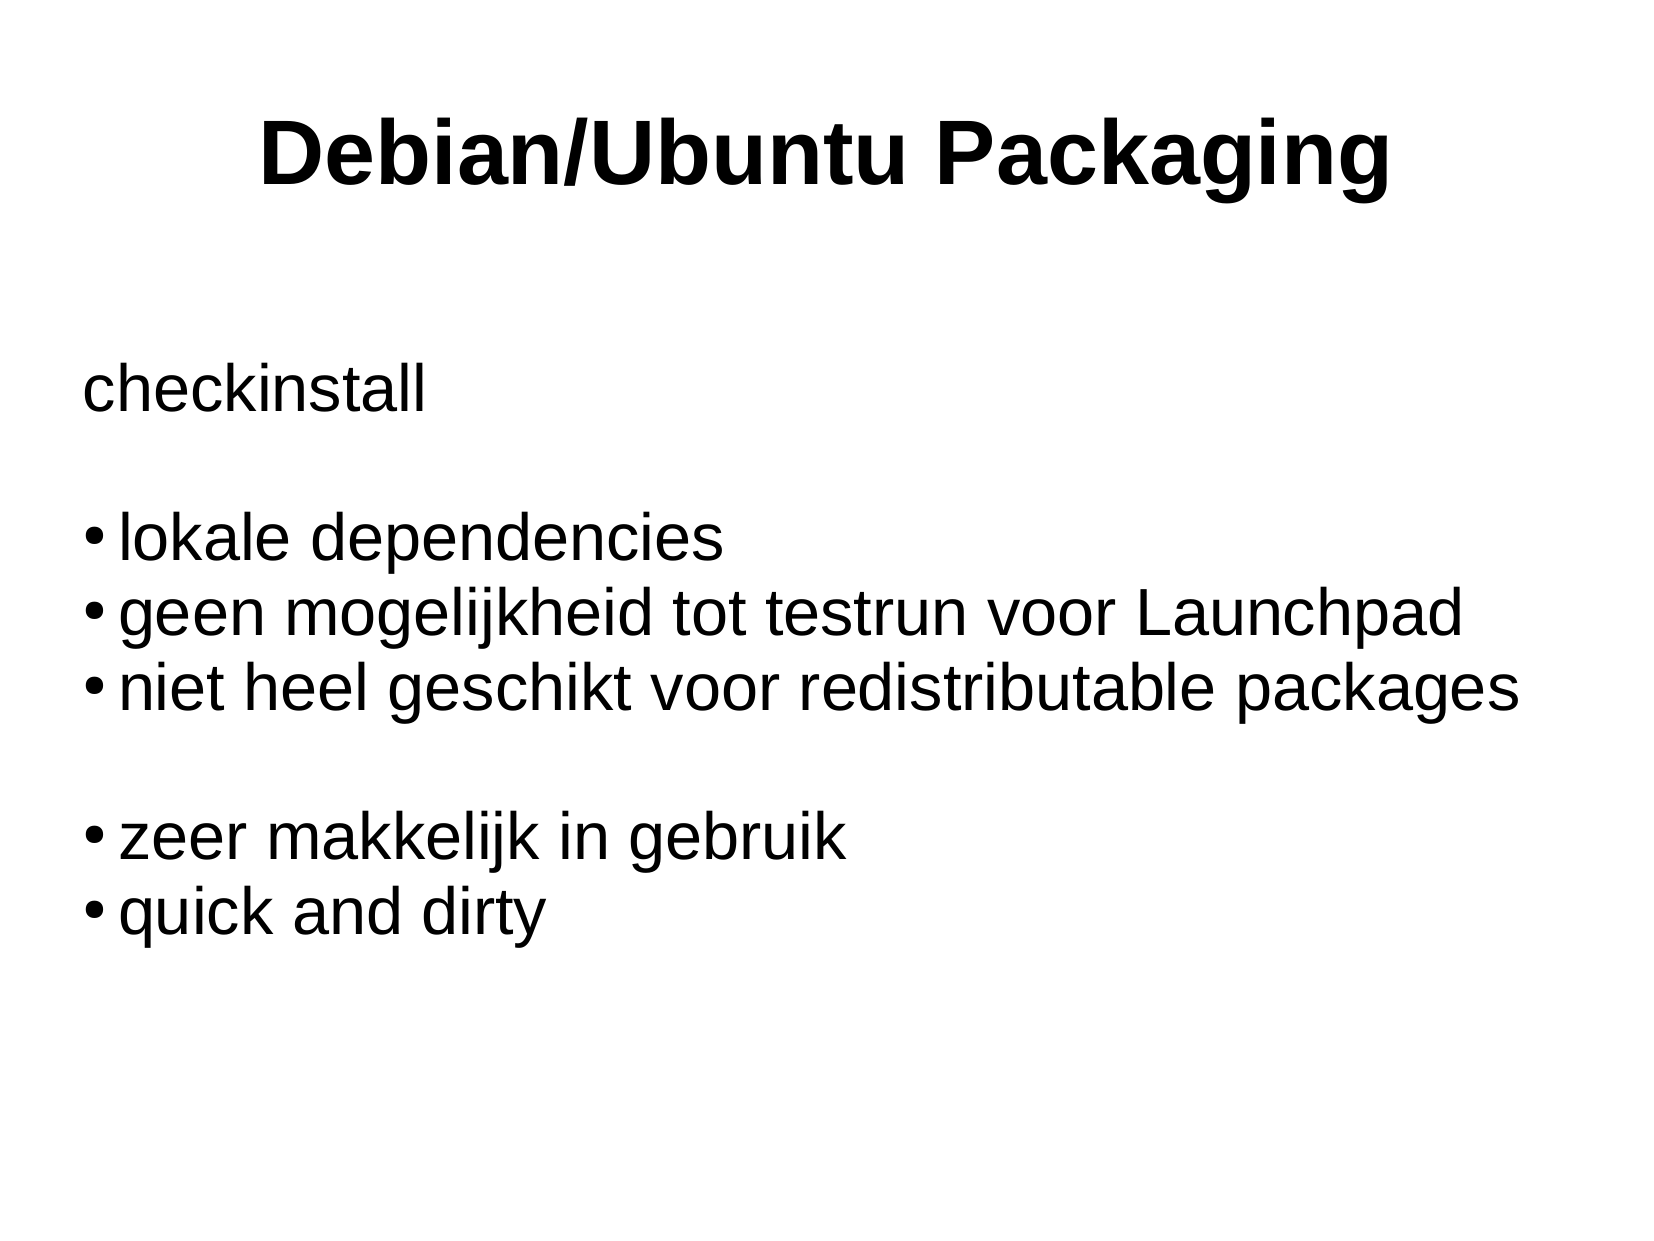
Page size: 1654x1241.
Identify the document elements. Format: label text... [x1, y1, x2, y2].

subtitle checkinstall lokale dependencies geen mogelijkheid tot testrun voor Launchpad niet heel geschikt voor redistributable packages zeer makkelijk in gebruik quick and dirty [82, 290, 1571, 1010]
title Debian/Ubuntu Packaging [82, 49, 1571, 257]
